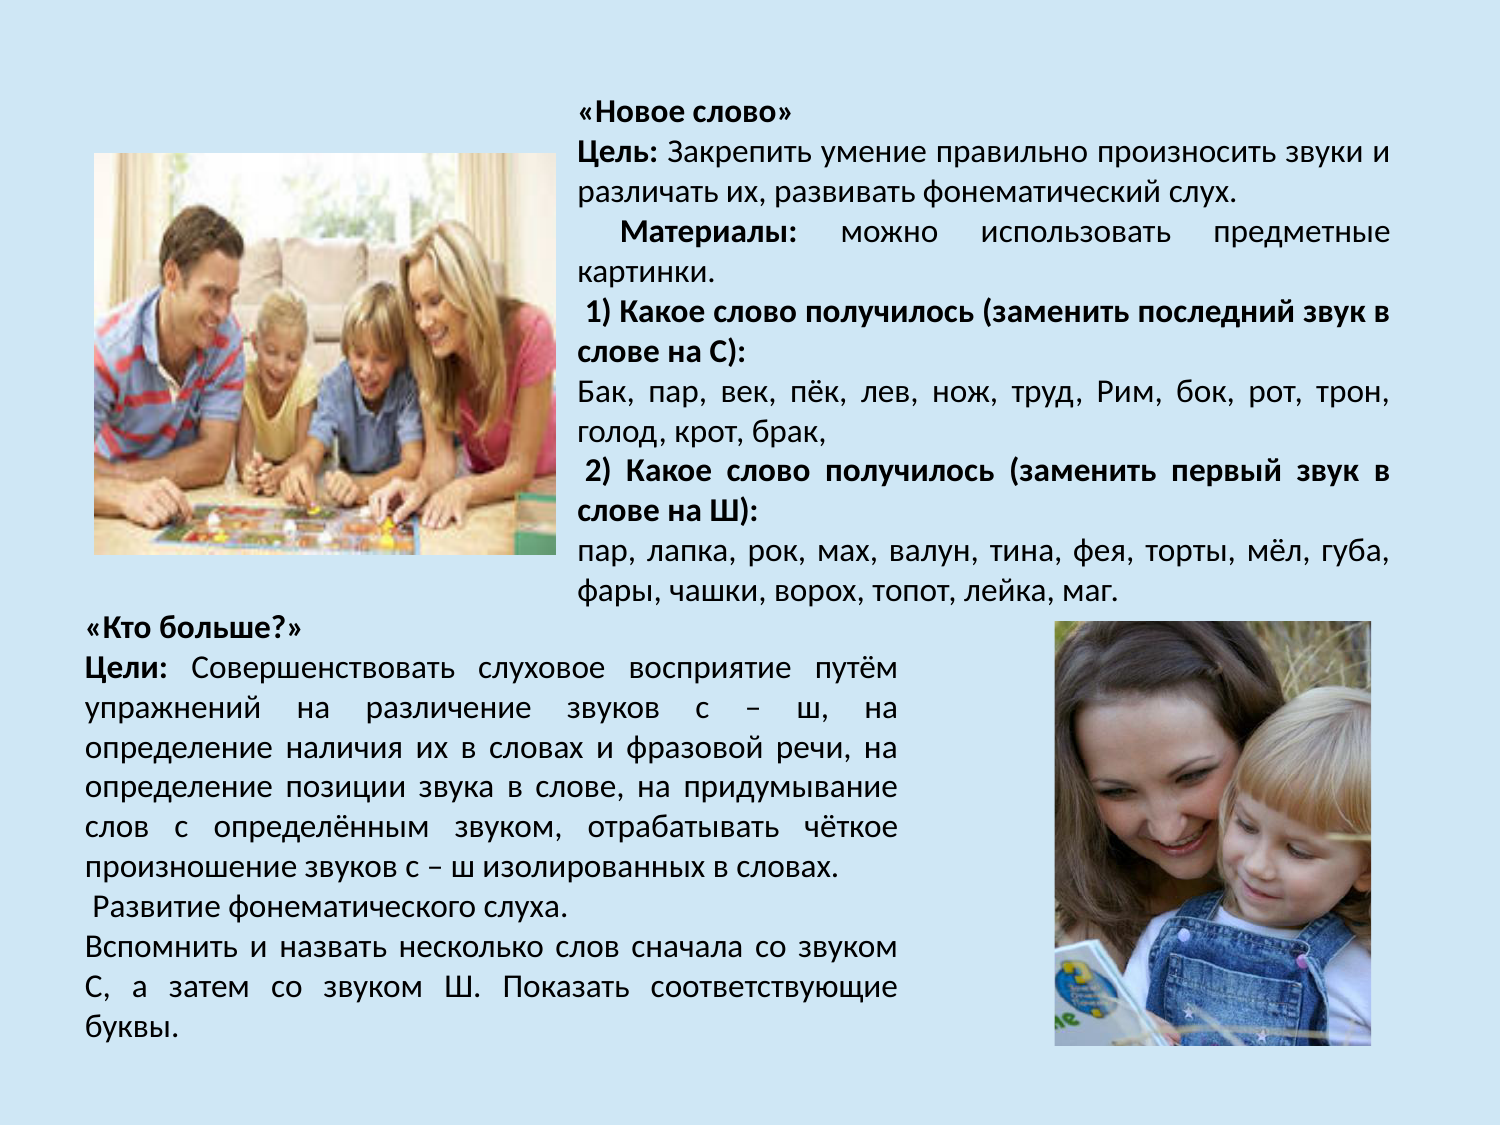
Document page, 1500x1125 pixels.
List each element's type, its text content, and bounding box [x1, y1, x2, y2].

text_box «Новое слово» Цель: Закрепить умение правильно произносить звуки и различать их, развивать фонематический слух. Материалы: можно использовать предметные картинки. 1) Какое слово получилось (заменить последний звук в слове на С): Бак, пар, век, пёк, лев, нож, труд, Рим, бок, рот, трон, голод, крот, брак, 2) Какое слово получилось (заменить первый звук в слове на Ш): пар, лапка, рок, мах, валун, тина, фея, торты, мёл, губа, фары, чашки, ворох, топот, лейка, маг. [562, 81, 1407, 616]
picture [1054, 621, 1372, 1046]
text_box «Кто больше?» Цели: Совершенствовать слуховое восприятие путём упражнений на различение звуков с – ш, на определение наличия их в словах и фразовой речи, на определение позиции звука в слове, на придумывание слов с определённым звуком, отрабатывать чёткое произношение звуков с – ш изолированных в словах. Развитие фонематического слуха. Вспомнить и назвать несколько слов сначала со звуком С, а затем со звуком Ш. Показать соответствующие буквы. [70, 597, 914, 1052]
picture [94, 153, 556, 555]
